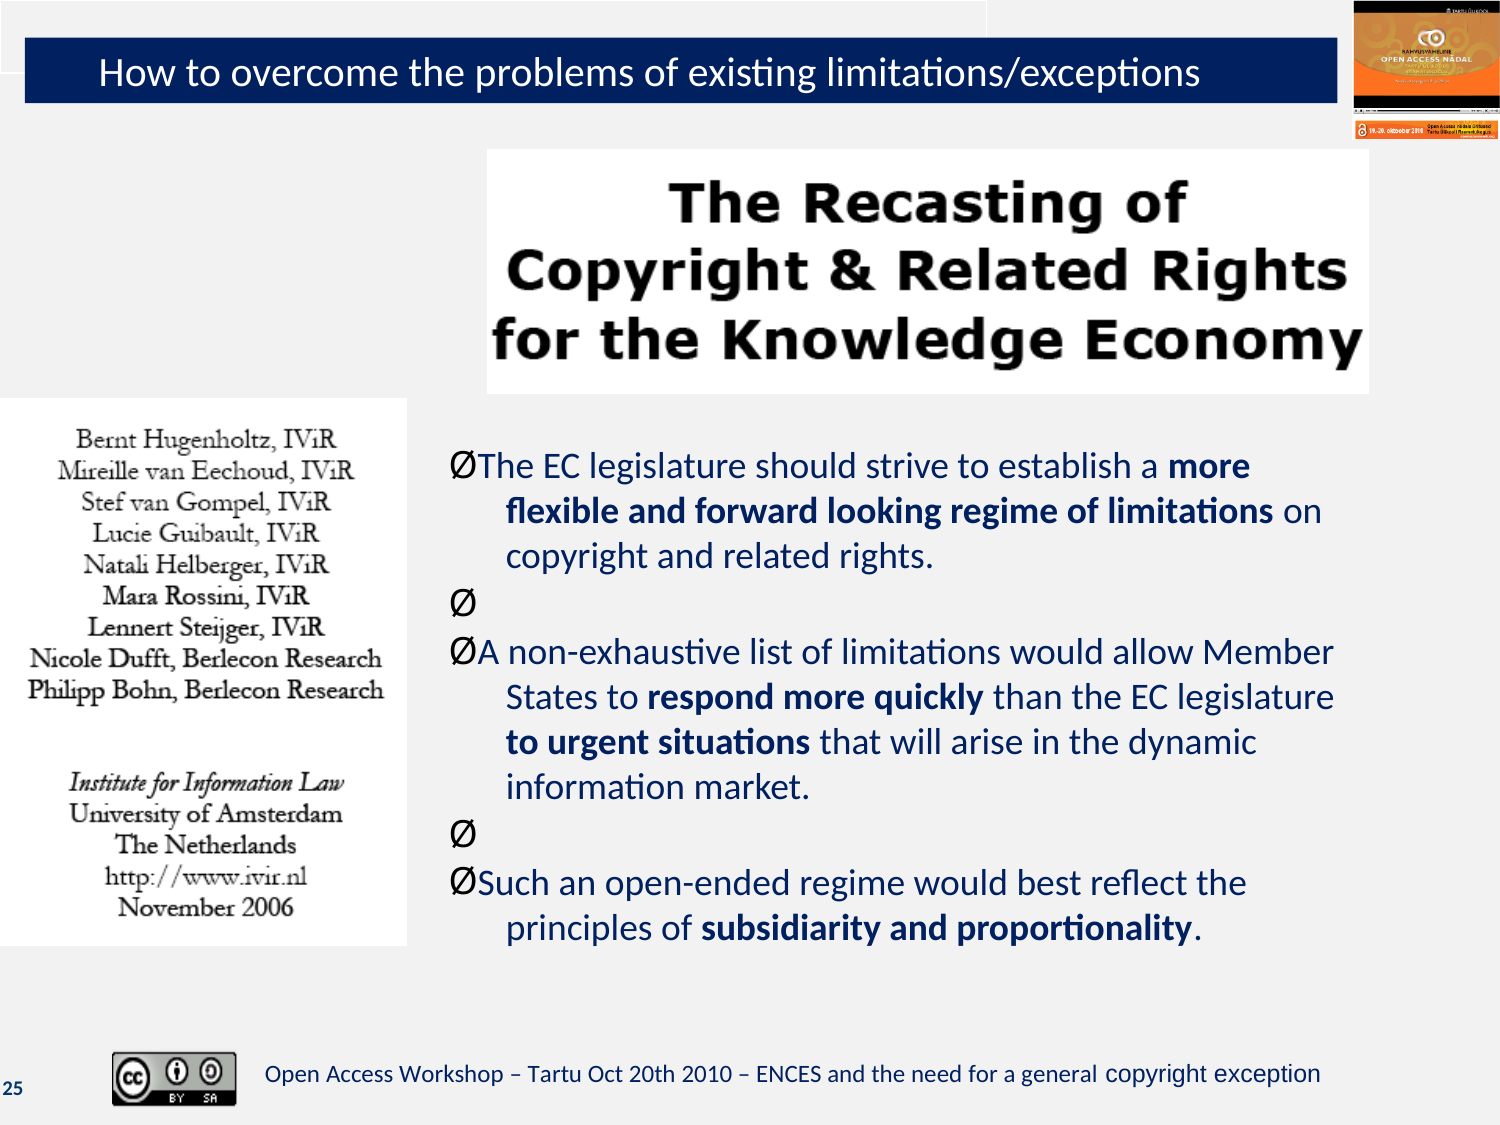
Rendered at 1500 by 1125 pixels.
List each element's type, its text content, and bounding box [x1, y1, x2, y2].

picture [487, 149, 1369, 394]
text_box How to overcome the problems of existing limitations/exceptions [24, 37, 1338, 104]
text_box The EC legislature should strive to establish a more flexible and forward looking regime of limitations on copyright and related rights. A non-exhaustive list of limitations would allow Member States to respond more quickly than the EC legislature to urgent situations that will arise in the dynamic information market. Such an open-ended regime would best reflect the principles of subsidiarity and proportionality. [433, 433, 1383, 949]
picture [0, 398, 407, 946]
